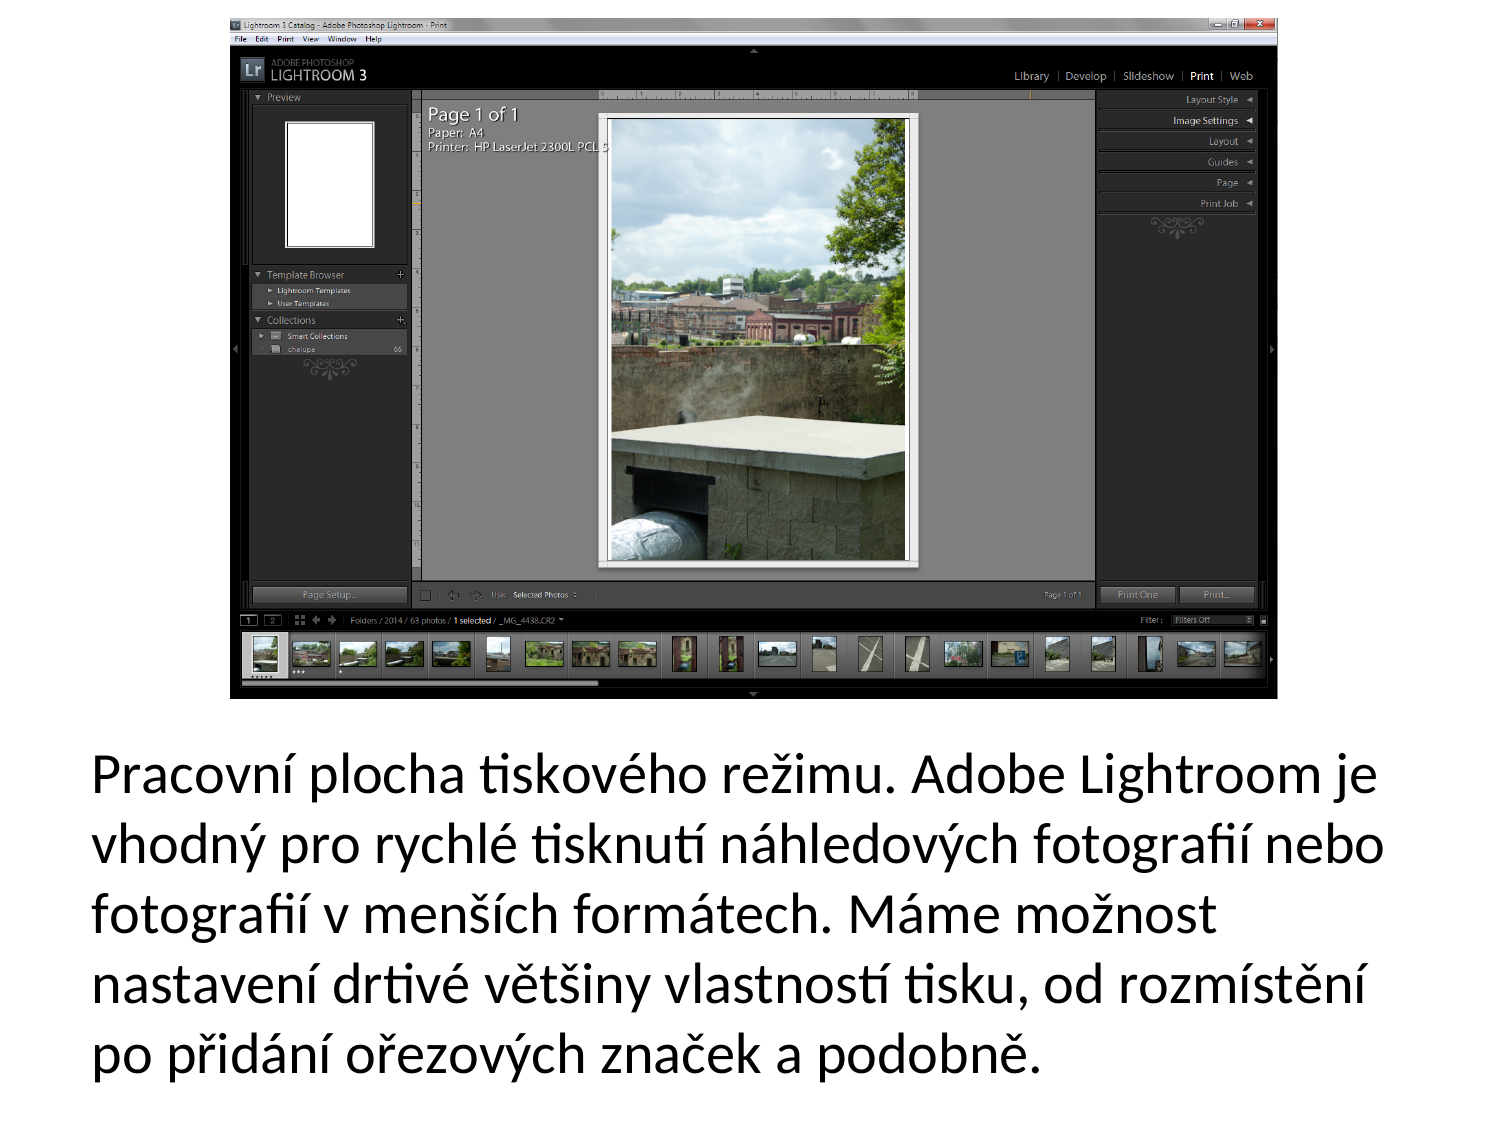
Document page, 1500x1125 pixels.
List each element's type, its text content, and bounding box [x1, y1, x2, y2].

text_box Pracovní plocha tiskového režimu. Adobe Lightroom je vhodný pro rychlé tisknutí náhledových fotografií nebo fotografií v menších formátech. Máme možnost nastavení drtivé většiny vlastností tisku, od rozmístění po přidání ořezových značek a podobně. [76, 727, 1412, 1094]
picture [230, 18, 1278, 699]
